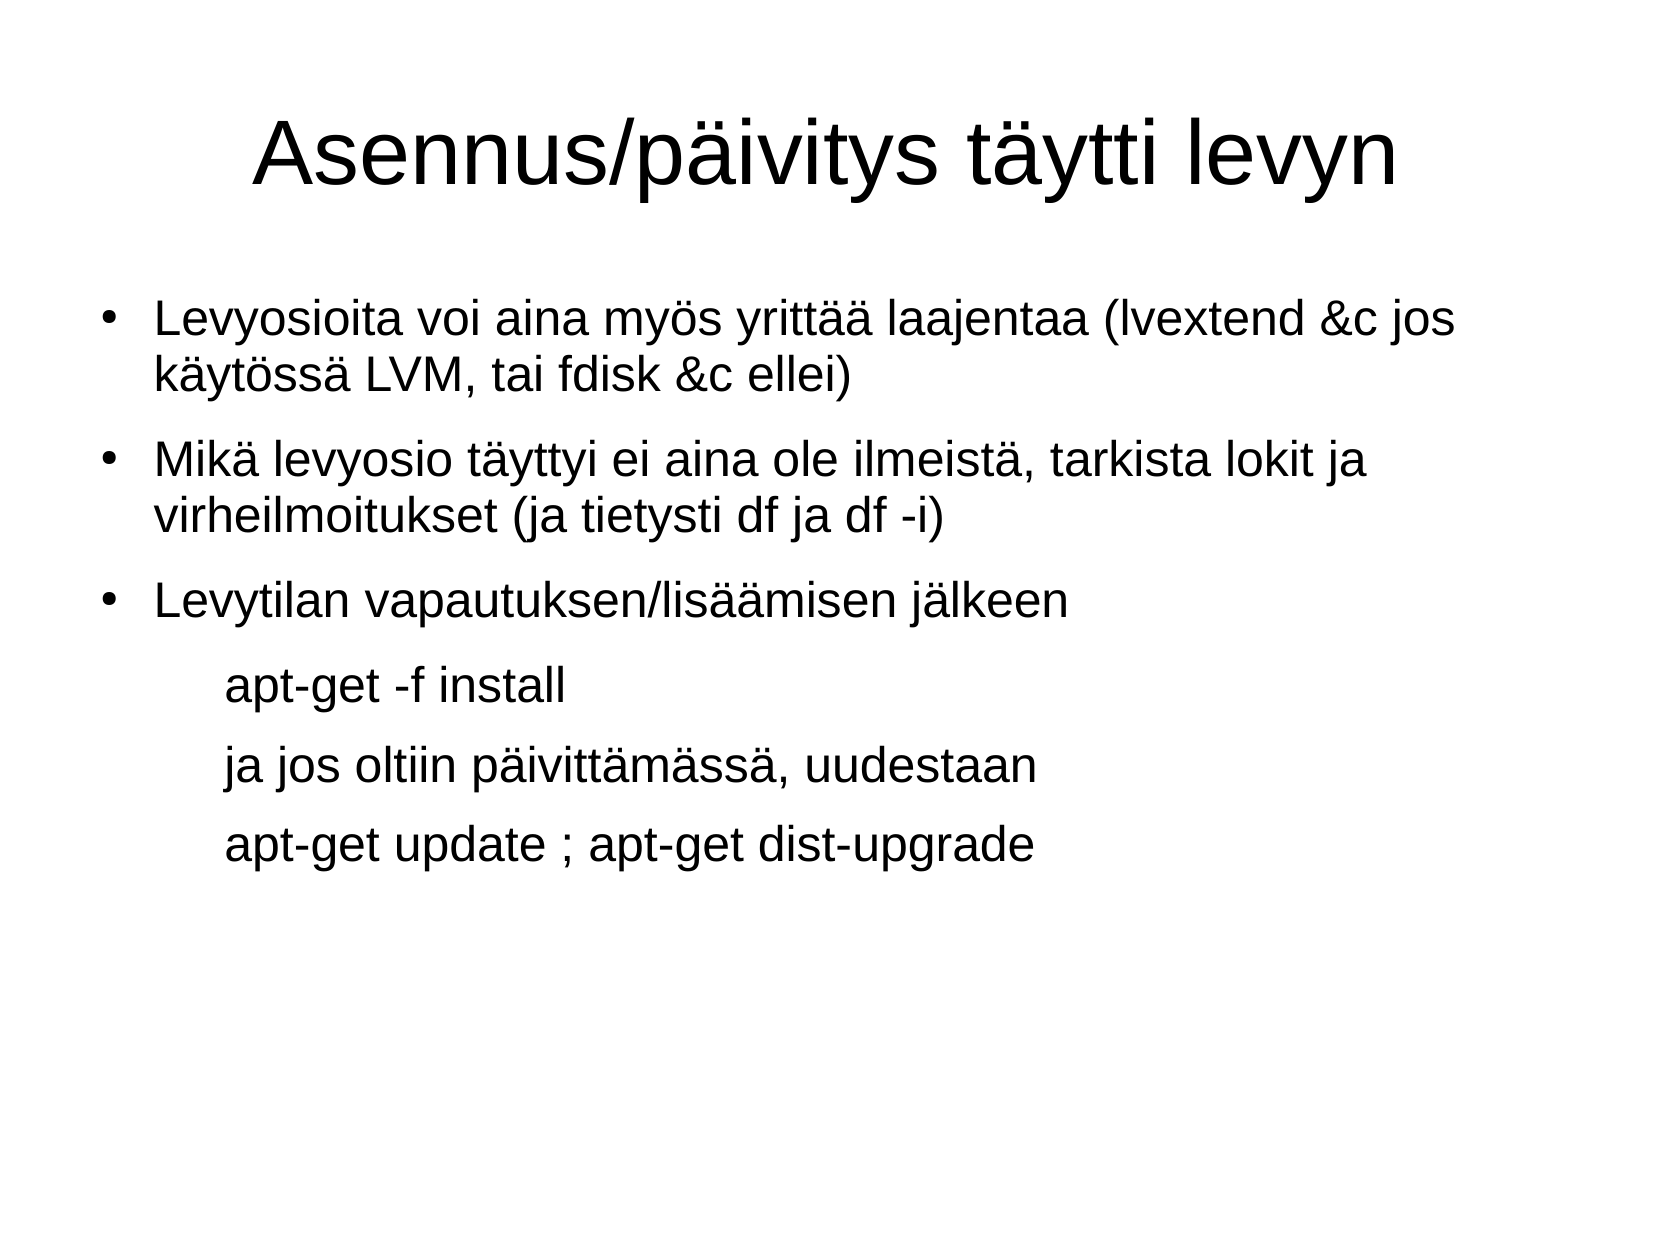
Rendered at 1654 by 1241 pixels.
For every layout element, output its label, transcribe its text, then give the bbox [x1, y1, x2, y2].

title Asennus/päivitys täytti levyn [82, 49, 1571, 257]
list Levyosioita voi aina myös yrittää laajentaa (lvextend &c jos käytössä LVM, tai fdisk &c ellei) Mikä levyosio täyttyi ei aina ole ilmeistä, tarkista lokit ja virheilmoitukset (ja tietysti df ja df -i) Levytilan vapautuksen/lisäämisen jälkeen apt-get -f install ja jos oltiin päivittämässä, uudestaan apt-get update ; apt-get dist-upgrade [82, 290, 1571, 1010]
